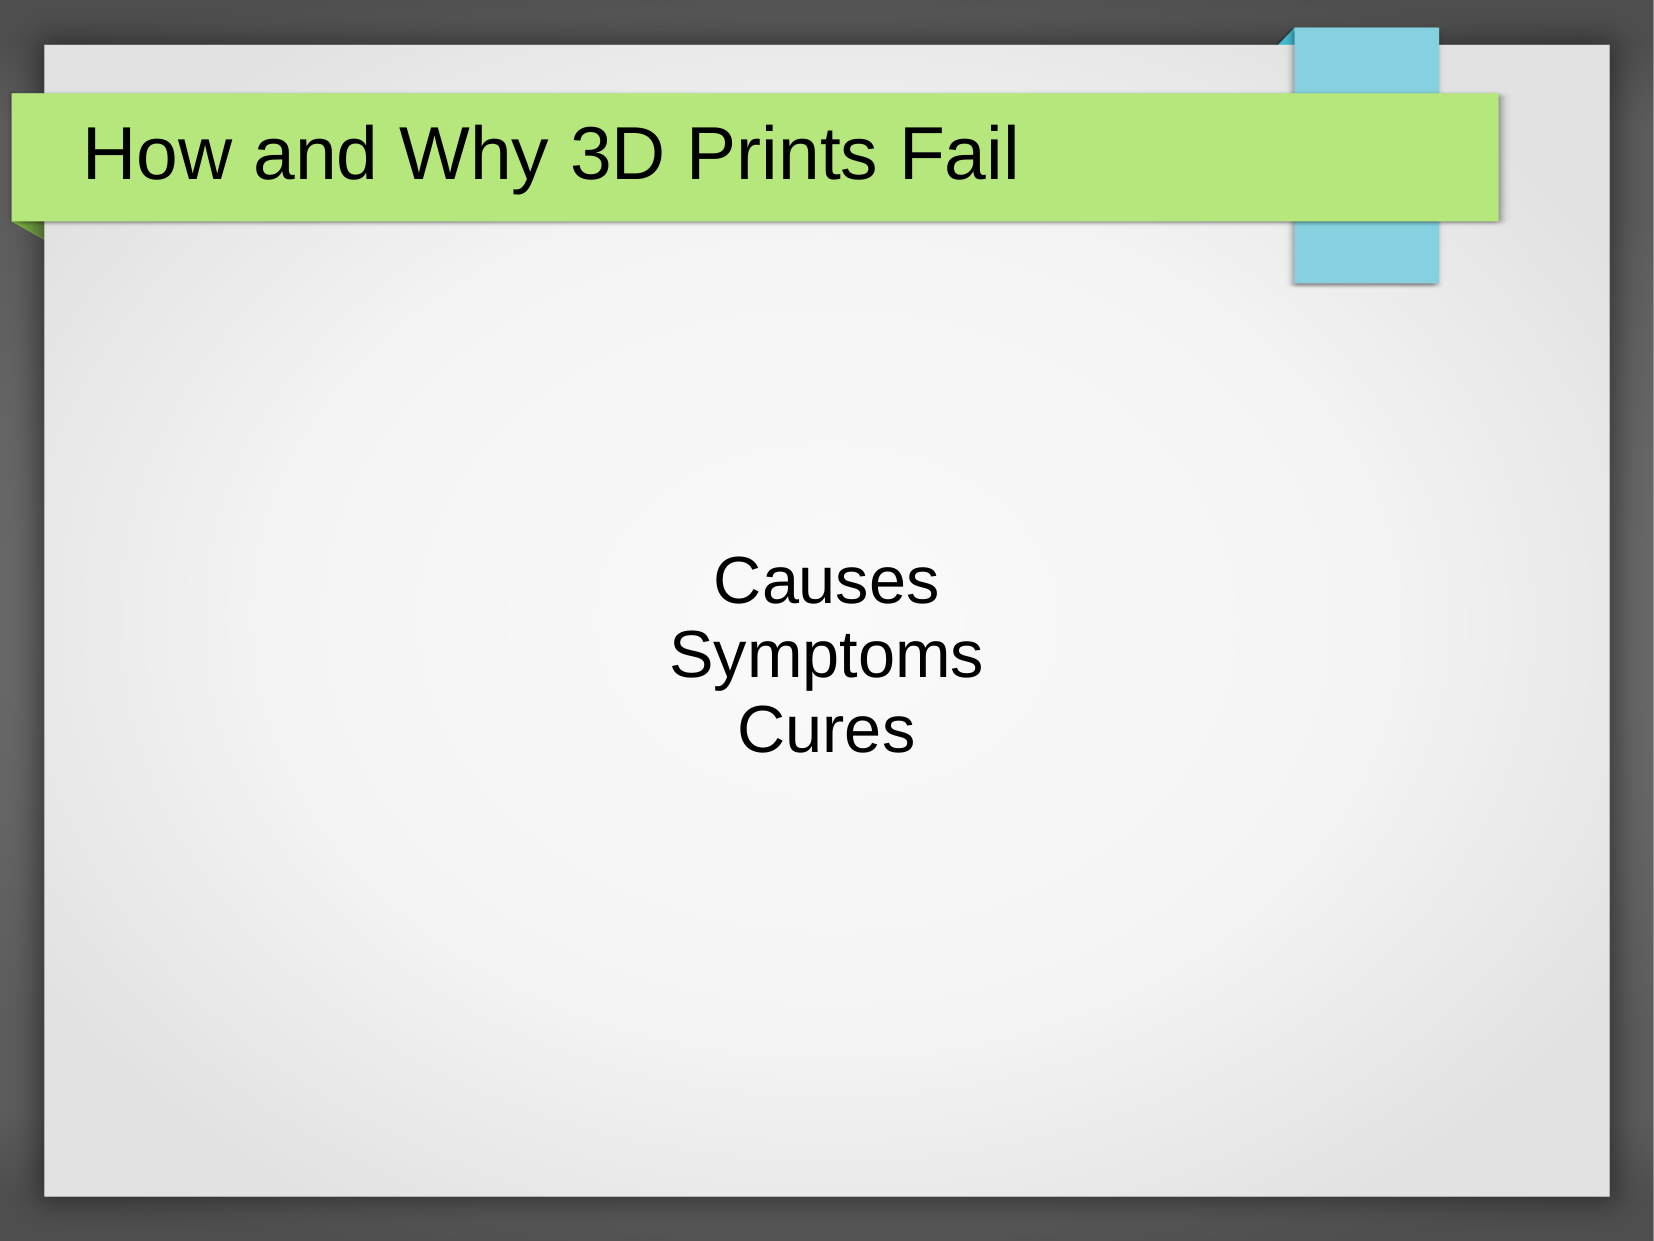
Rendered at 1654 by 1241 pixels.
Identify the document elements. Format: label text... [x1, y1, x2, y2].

title How and Why 3D Prints Fail [82, 94, 1264, 213]
picture [0, 0, 1654, 1241]
subtitle Causes Symptoms Cures [82, 295, 1571, 1015]
